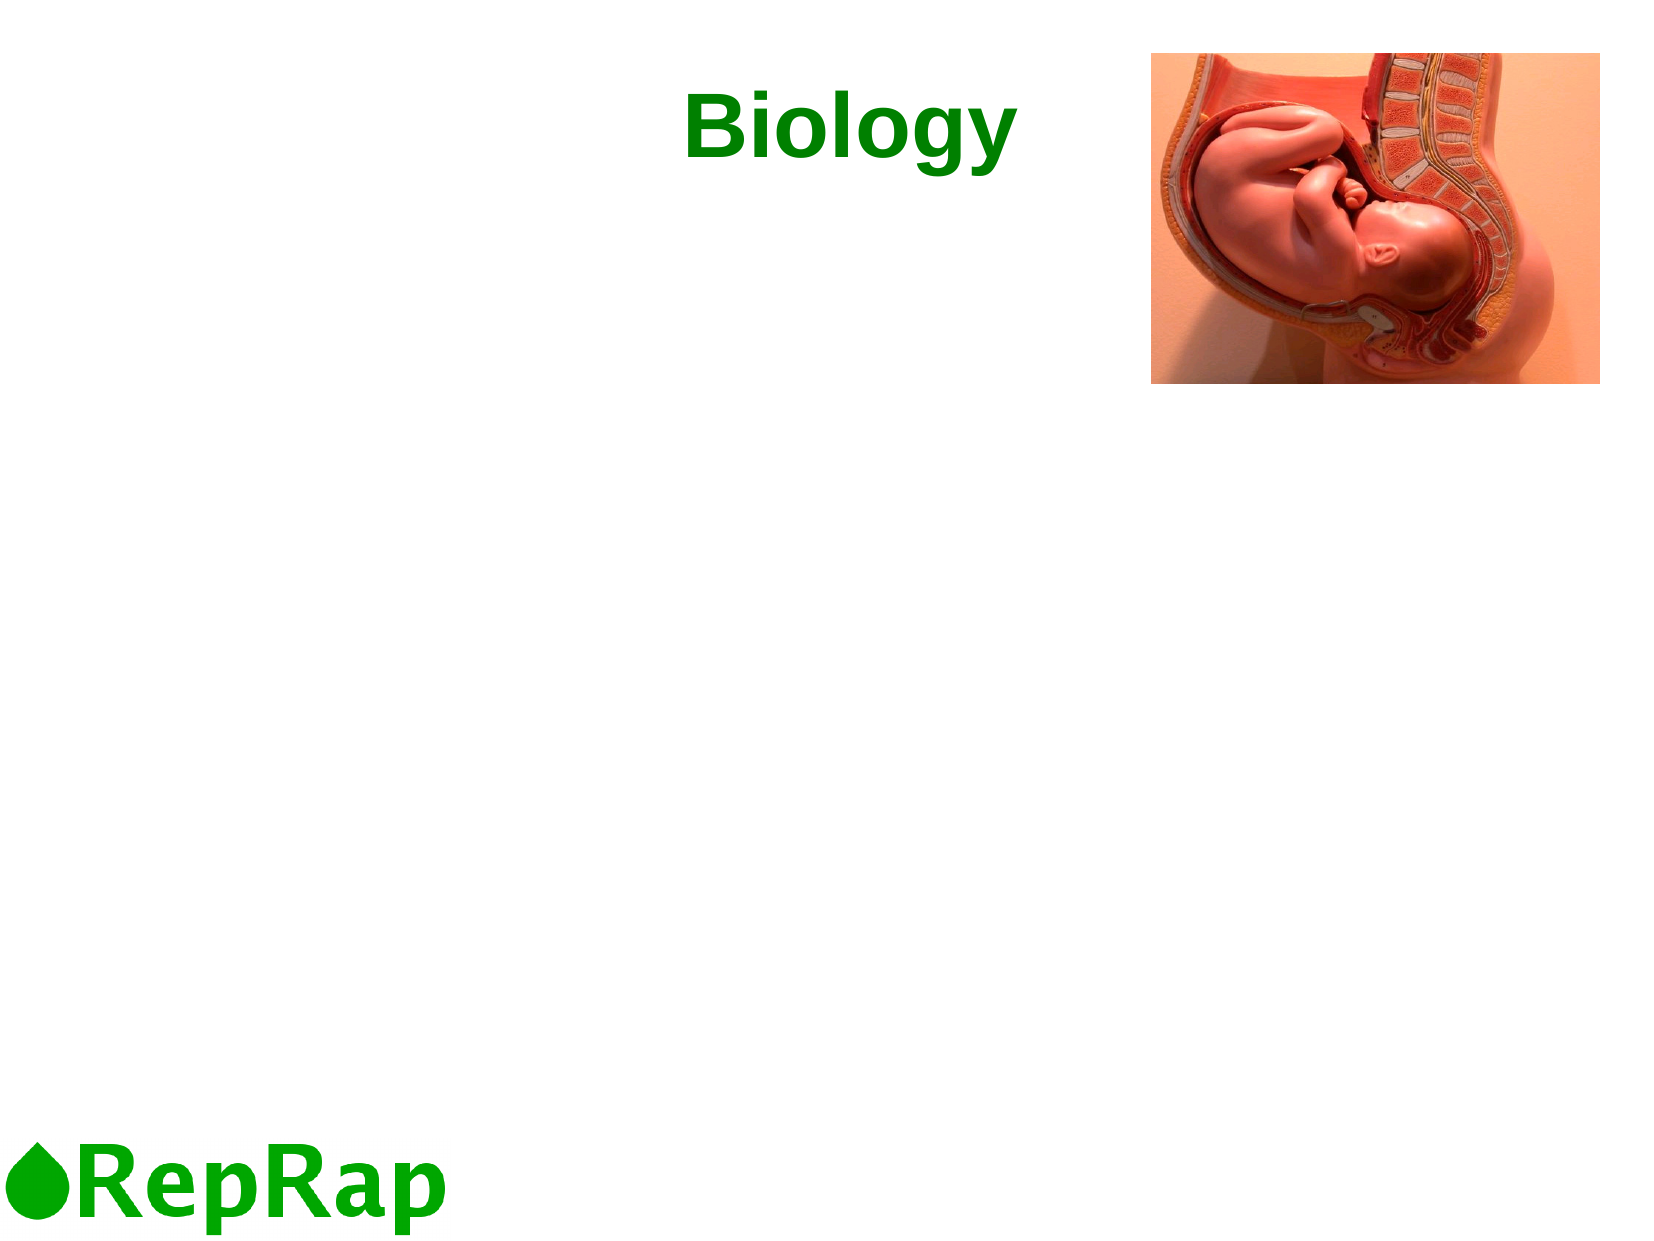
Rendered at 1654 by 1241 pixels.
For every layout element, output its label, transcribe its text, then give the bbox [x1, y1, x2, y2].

picture [0, 1138, 451, 1241]
title Biology [106, 59, 1151, 296]
picture [1151, 53, 1600, 384]
